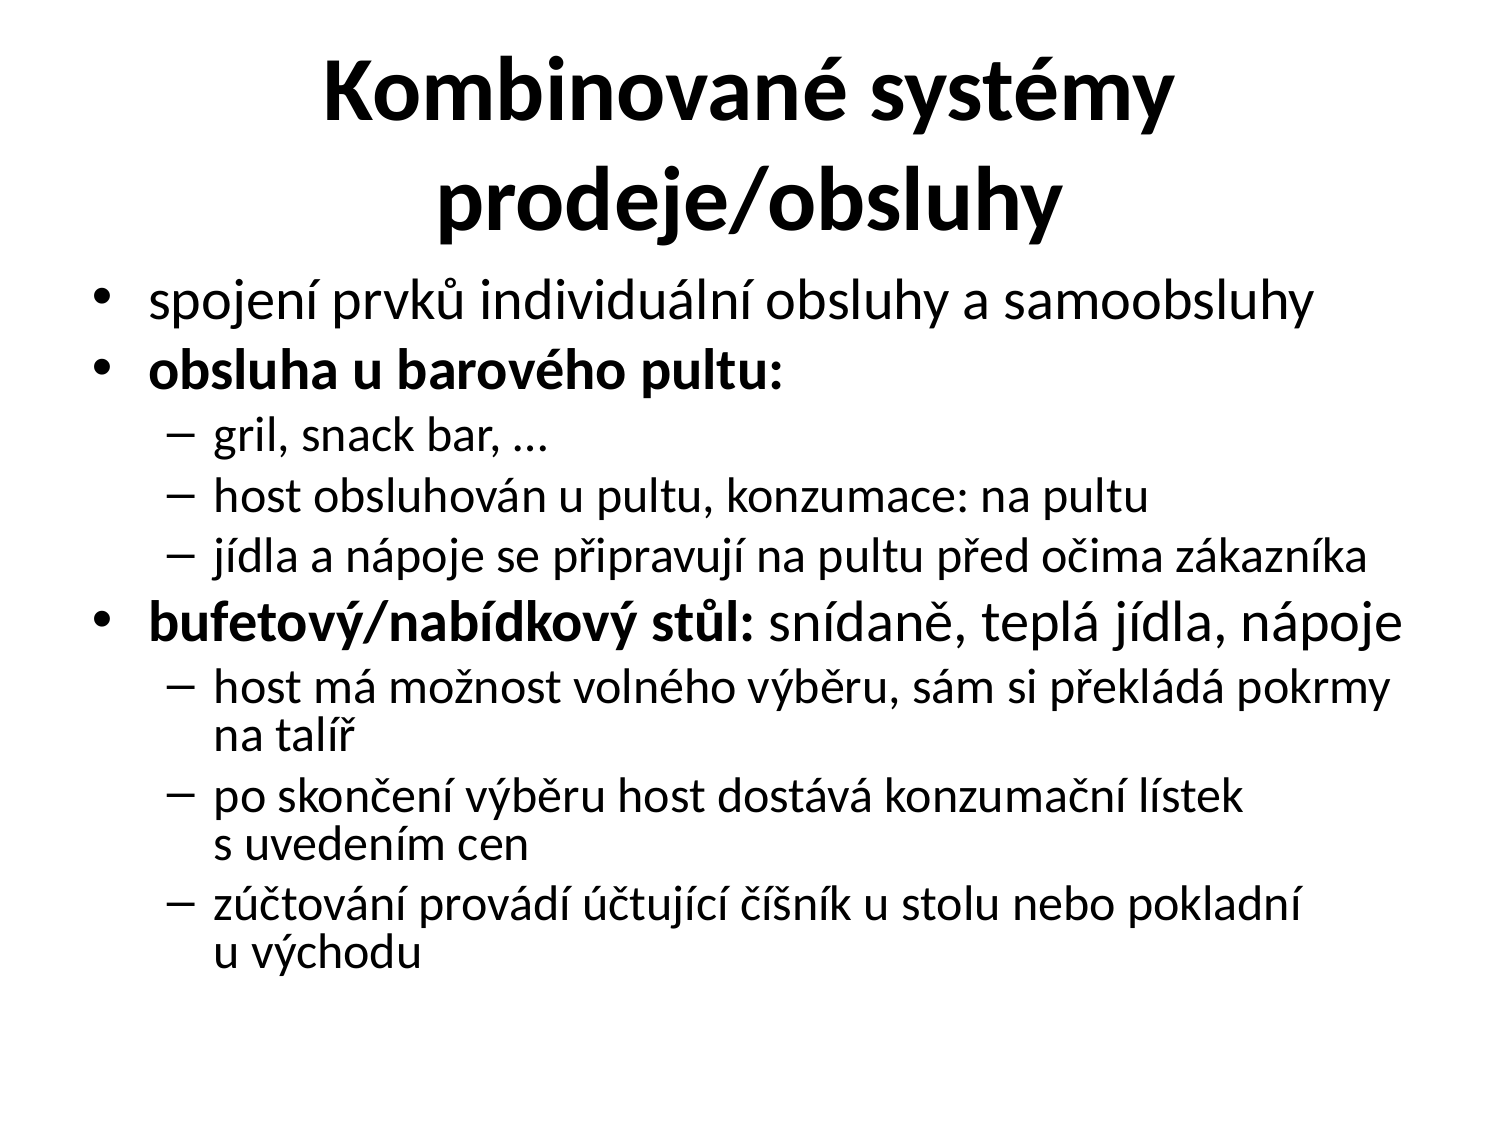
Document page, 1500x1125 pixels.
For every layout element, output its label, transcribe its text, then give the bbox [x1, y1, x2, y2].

list spojení prvků individuální obsluhy a samoobsluhy obsluha u barového pultu: gril, snack bar, … host obsluhován u pultu, konzumace: na pultu jídla a nápoje se připravují na pultu před očima zákazníka bufetový/nabídkový stůl: snídaně, teplá jídla, nápoje host má možnost volného výběru, sám si překládá pokrmy na talíř po skončení výběru host dostává konzumační lístek s uvedením cen zúčtování provádí účtující číšník u stolu nebo pokladní u východu [76, 267, 1427, 1054]
title Kombinované systémy prodeje/obsluhy [75, 21, 1426, 257]
